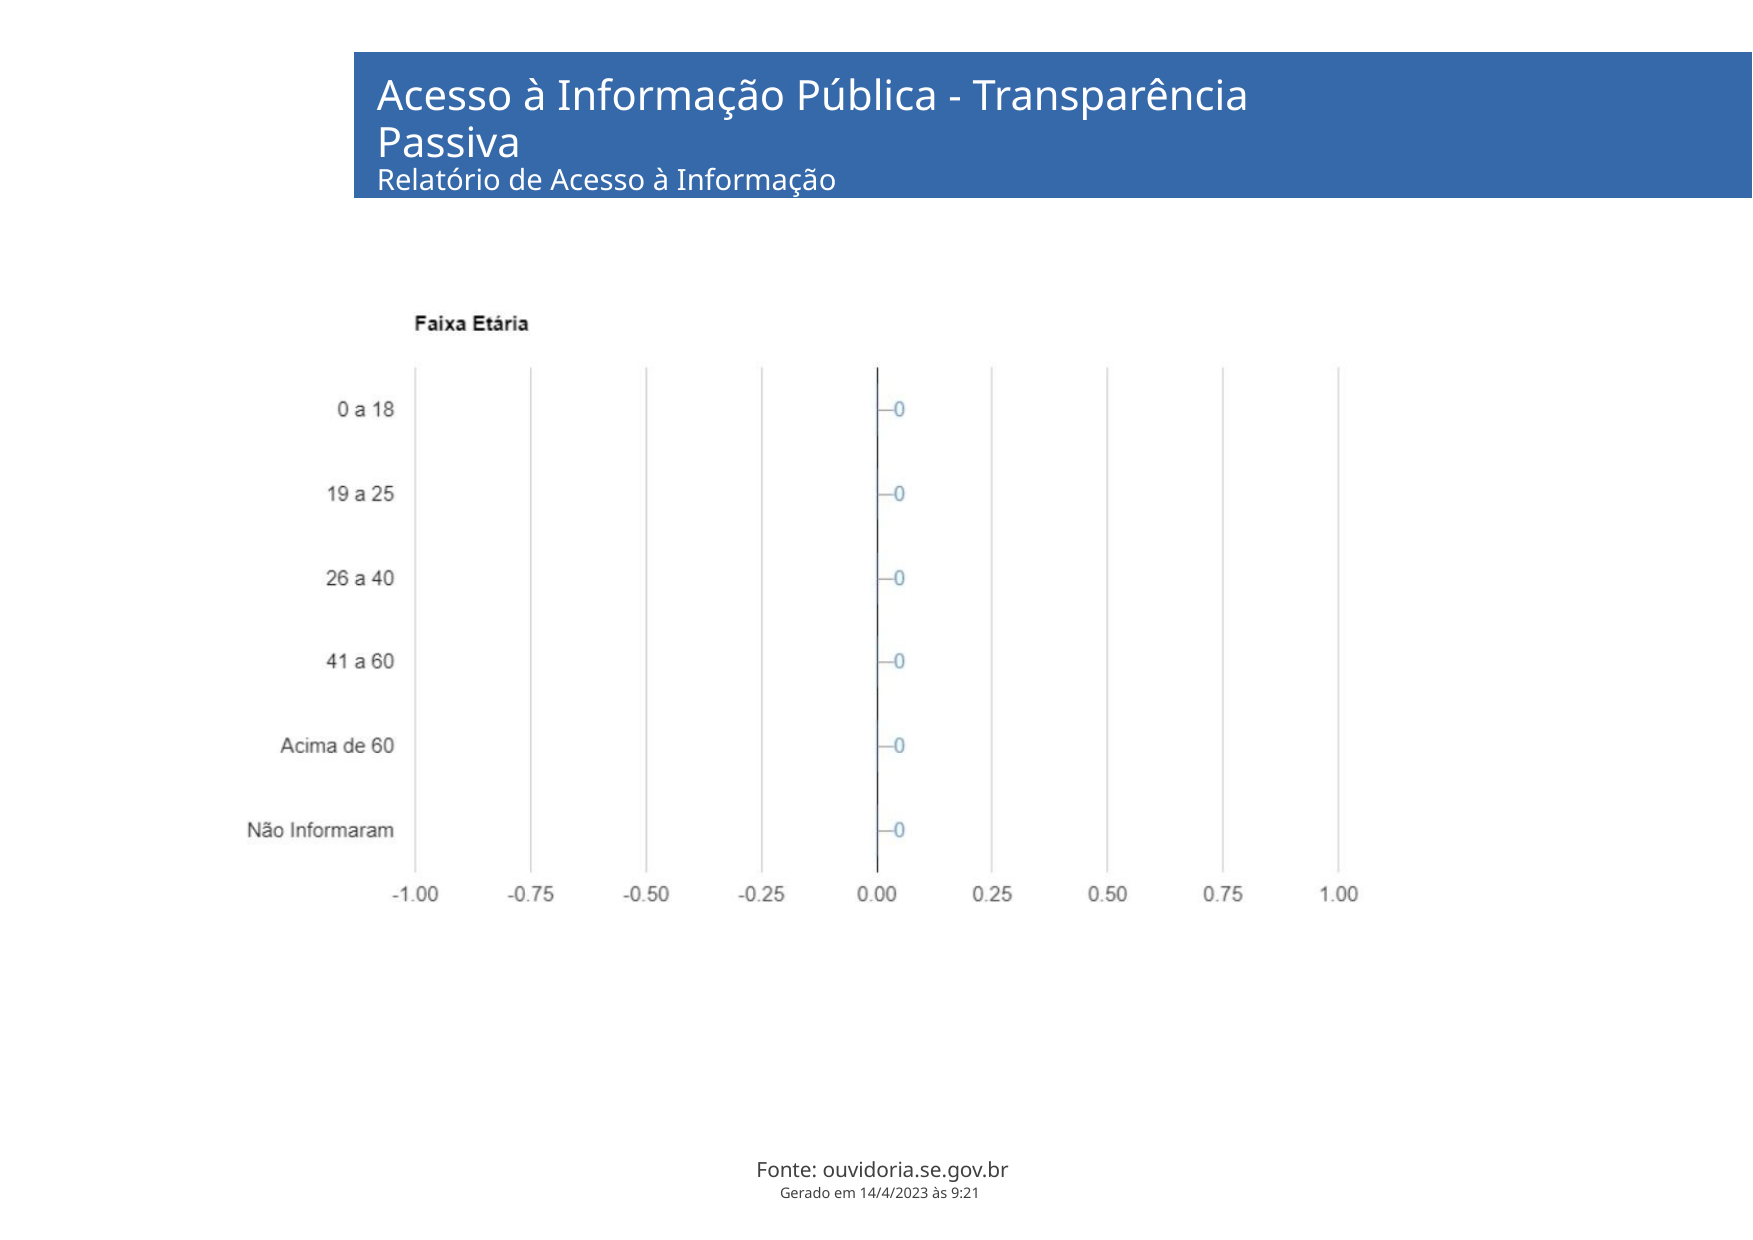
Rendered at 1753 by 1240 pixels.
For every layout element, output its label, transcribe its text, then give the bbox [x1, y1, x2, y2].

text_box Gerado em 14/4/2023 às 9:21 [780, 1184, 999, 1202]
text_box [155, 211, 1599, 1028]
text_box Fonte: ouvidoria.se.gov.br [756, 1158, 1023, 1182]
text_box [354, 52, 1752, 198]
text_box Acesso à Informação Pública - Transparência Passiva Relatório de Acesso à Informação SETURMarço a Março de 2023 [376, 72, 1403, 228]
